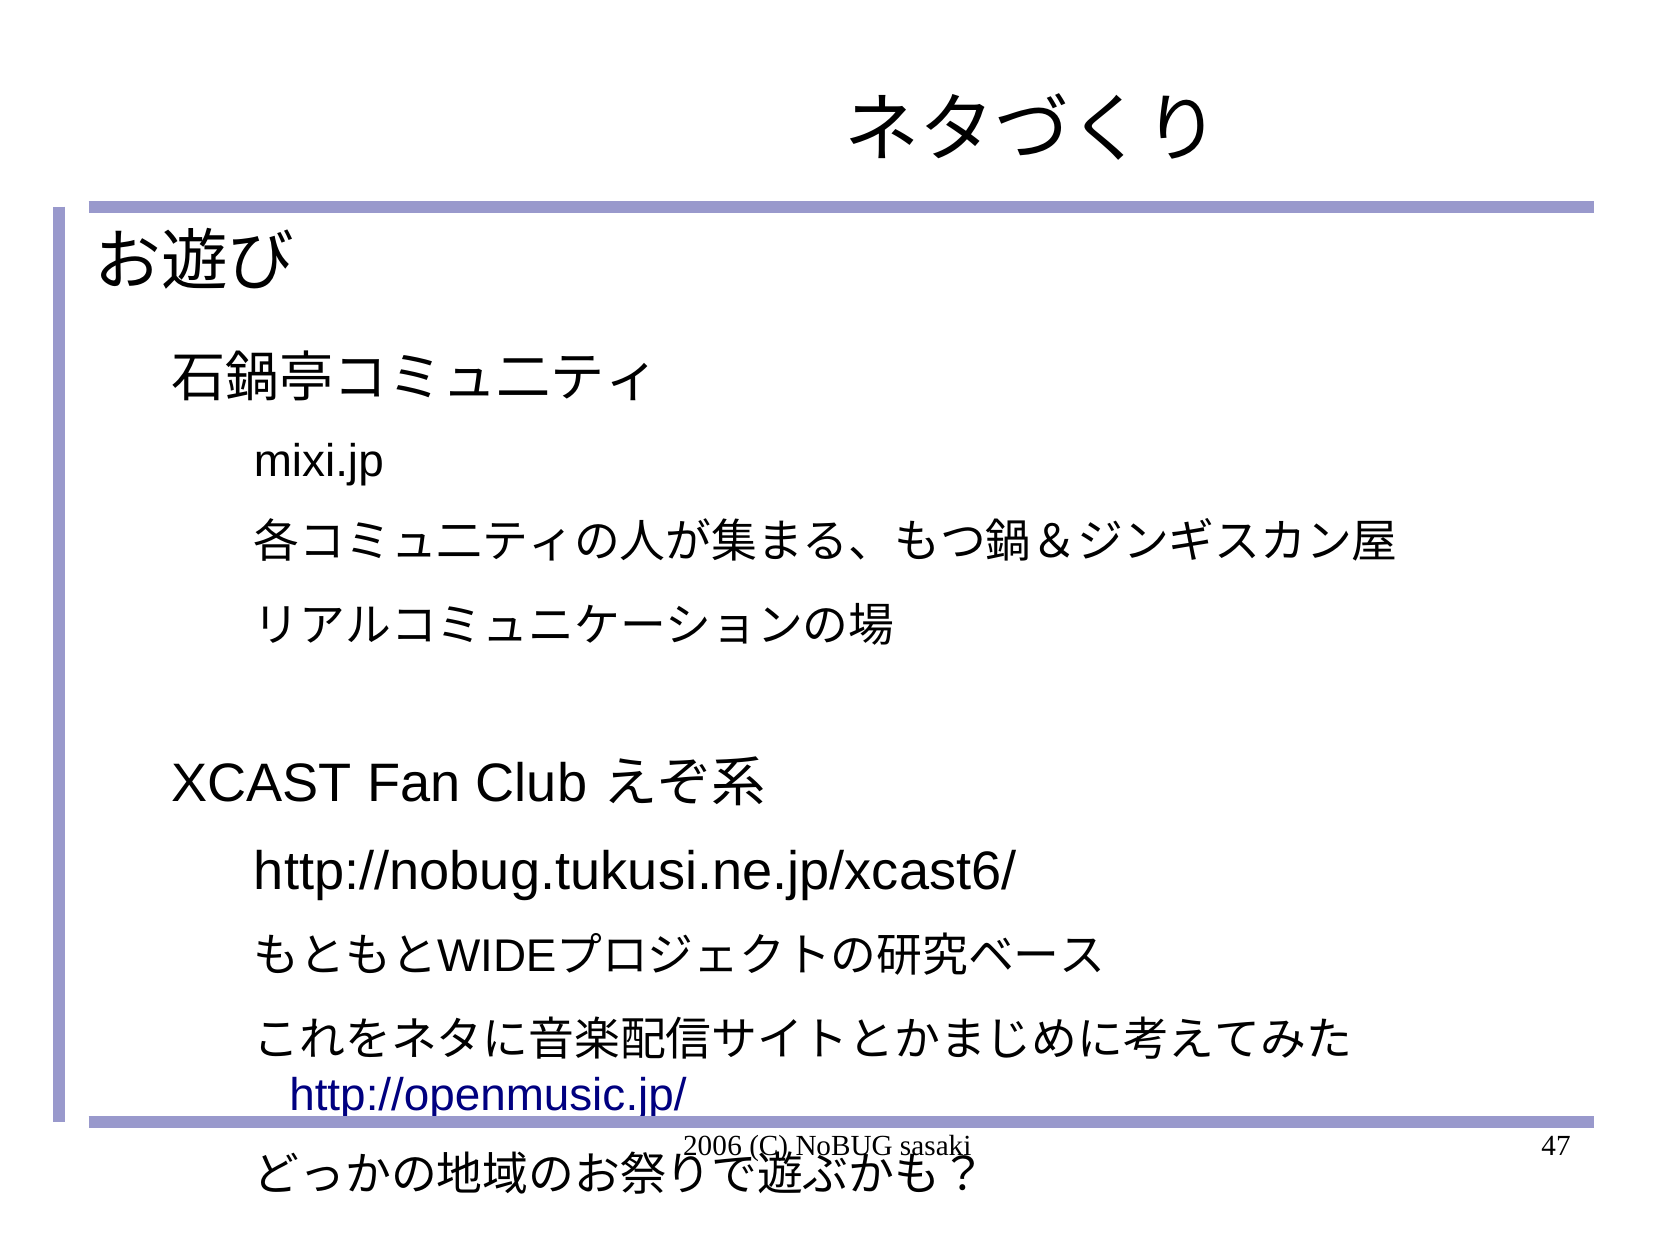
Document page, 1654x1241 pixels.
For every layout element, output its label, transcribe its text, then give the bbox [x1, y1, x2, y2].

list お遊び 石鍋亭コミュ二ティ mixi.jp 各コミュ二ティの人が集まる、もつ鍋＆ジンギスカン屋 リアルコミュニケーションの場 XCAST Fan Club えぞ系 http://nobug.tukusi.ne.jp/xcast6/ もともとWIDEプロジェクトの研究ベース これをネタに音楽配信サイトとかまじめに考えてみた http://openmusic.jp/ どっかの地域のお祭りで遊ぶかも？ [76, 206, 1565, 1123]
title ネタづくり [501, 59, 1563, 187]
